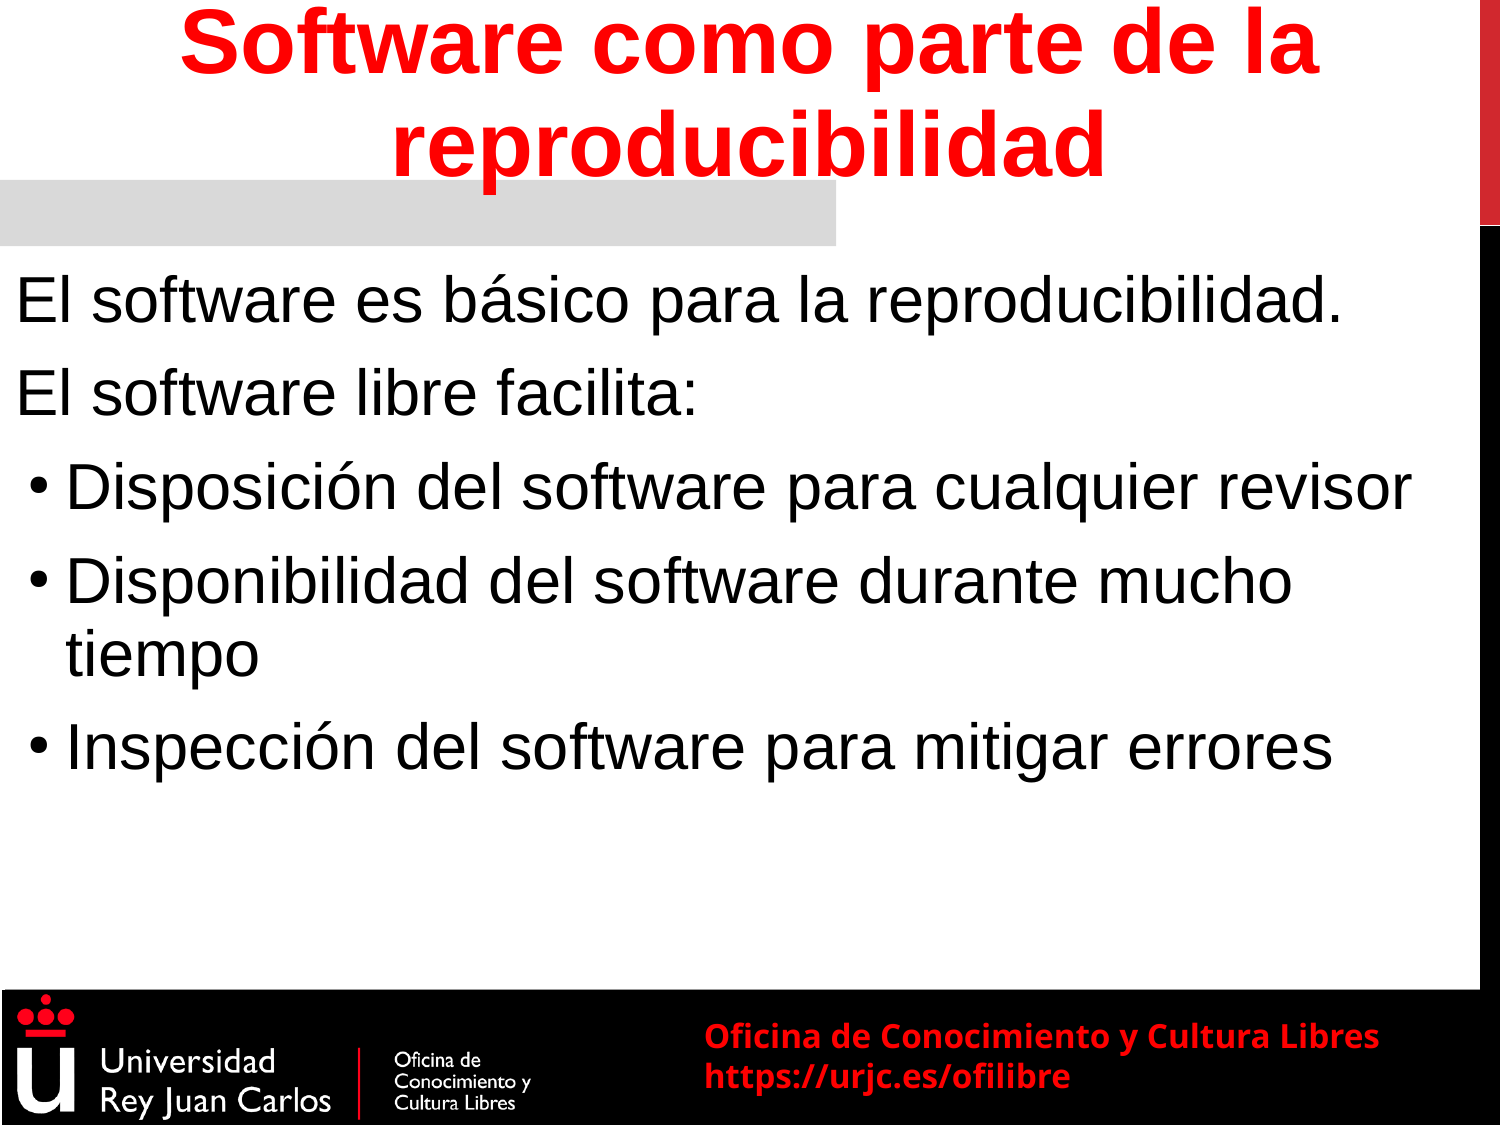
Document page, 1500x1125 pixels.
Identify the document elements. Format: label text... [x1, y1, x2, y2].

list El software es básico para la reproducibilidad. El software libre facilita: Disposición del software para cualquier revisor Disponibilidad del software durante mucho tiempo Inspección del software para mitigar errores [15, 263, 1486, 931]
picture [17, 994, 531, 1120]
title Software como parte de la reproducibilidad [75, 0, 1425, 197]
